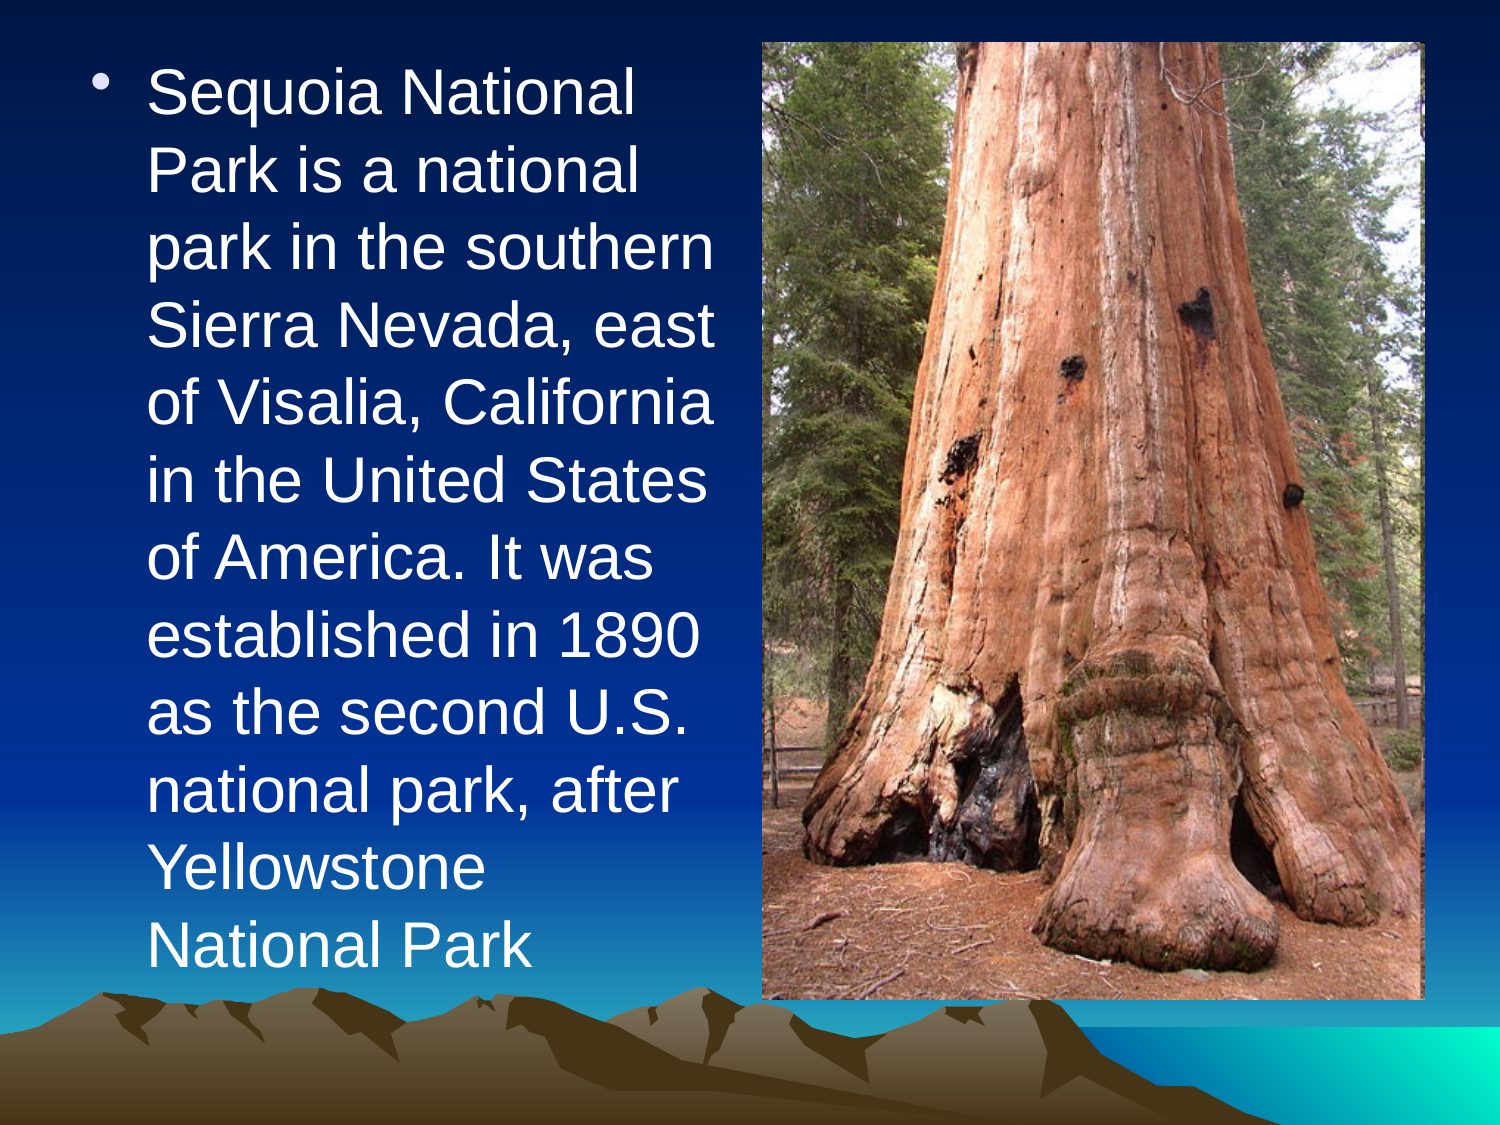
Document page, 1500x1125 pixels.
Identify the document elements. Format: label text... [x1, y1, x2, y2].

picture [762, 42, 1425, 1000]
list Sequoia National Park is a national park in the southern Sierra Nevada, east of Visalia, California in the United States of America. It was established in 1890 as the second U.S. national park, after Yellowstone National Park [75, 42, 738, 1000]
